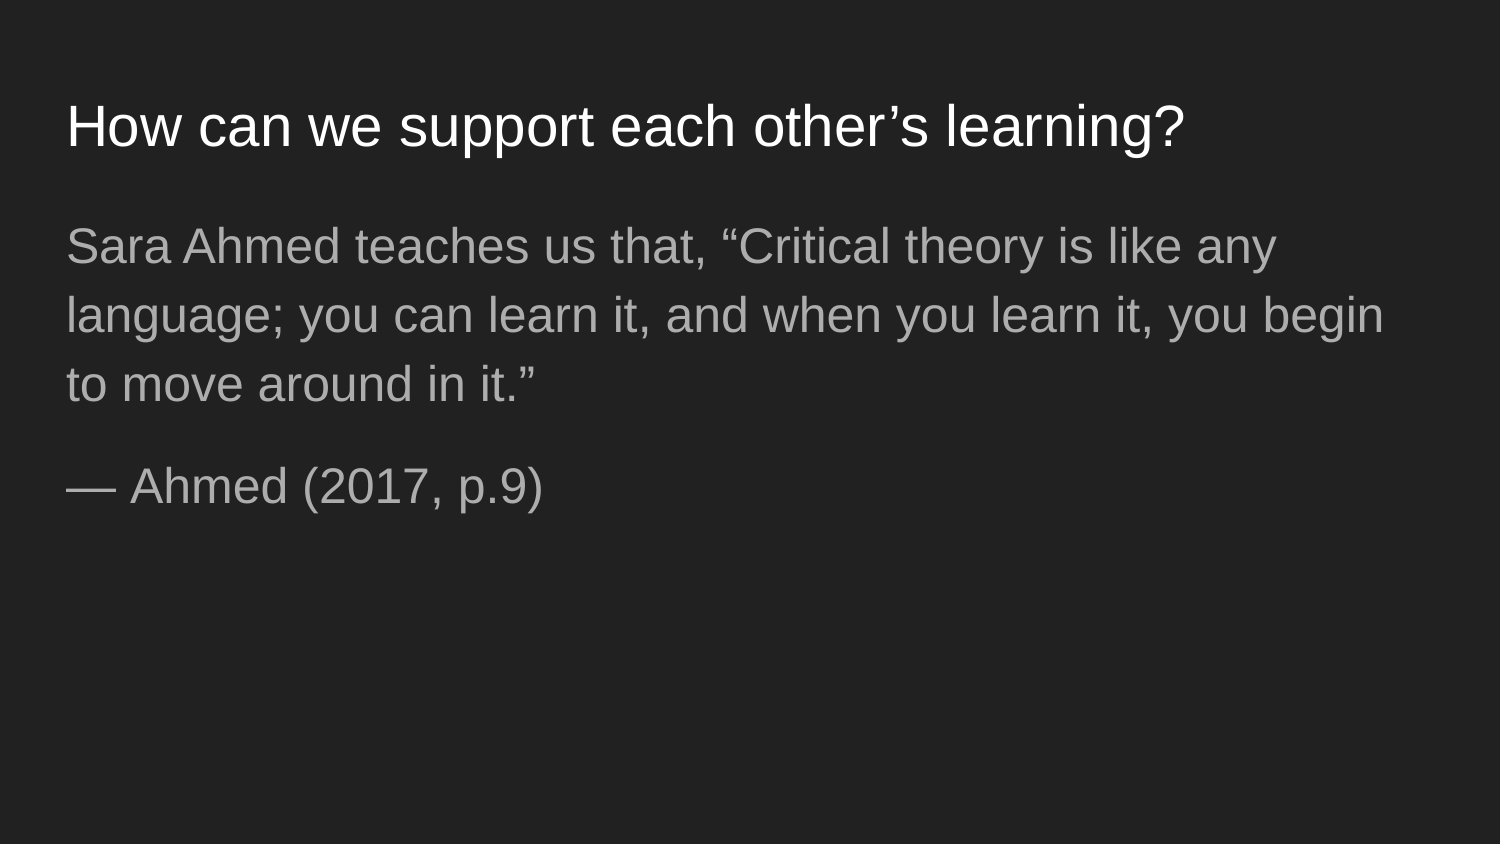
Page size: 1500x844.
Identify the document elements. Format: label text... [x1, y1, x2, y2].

list Sara Ahmed teaches us that, “Critical theory is like any language; you can learn it, and when you learn it, you begin to move around in it.” — Ahmed (2017, p.9) [51, 189, 1449, 750]
title How can we support each other’s learning? [51, 72, 1449, 167]
